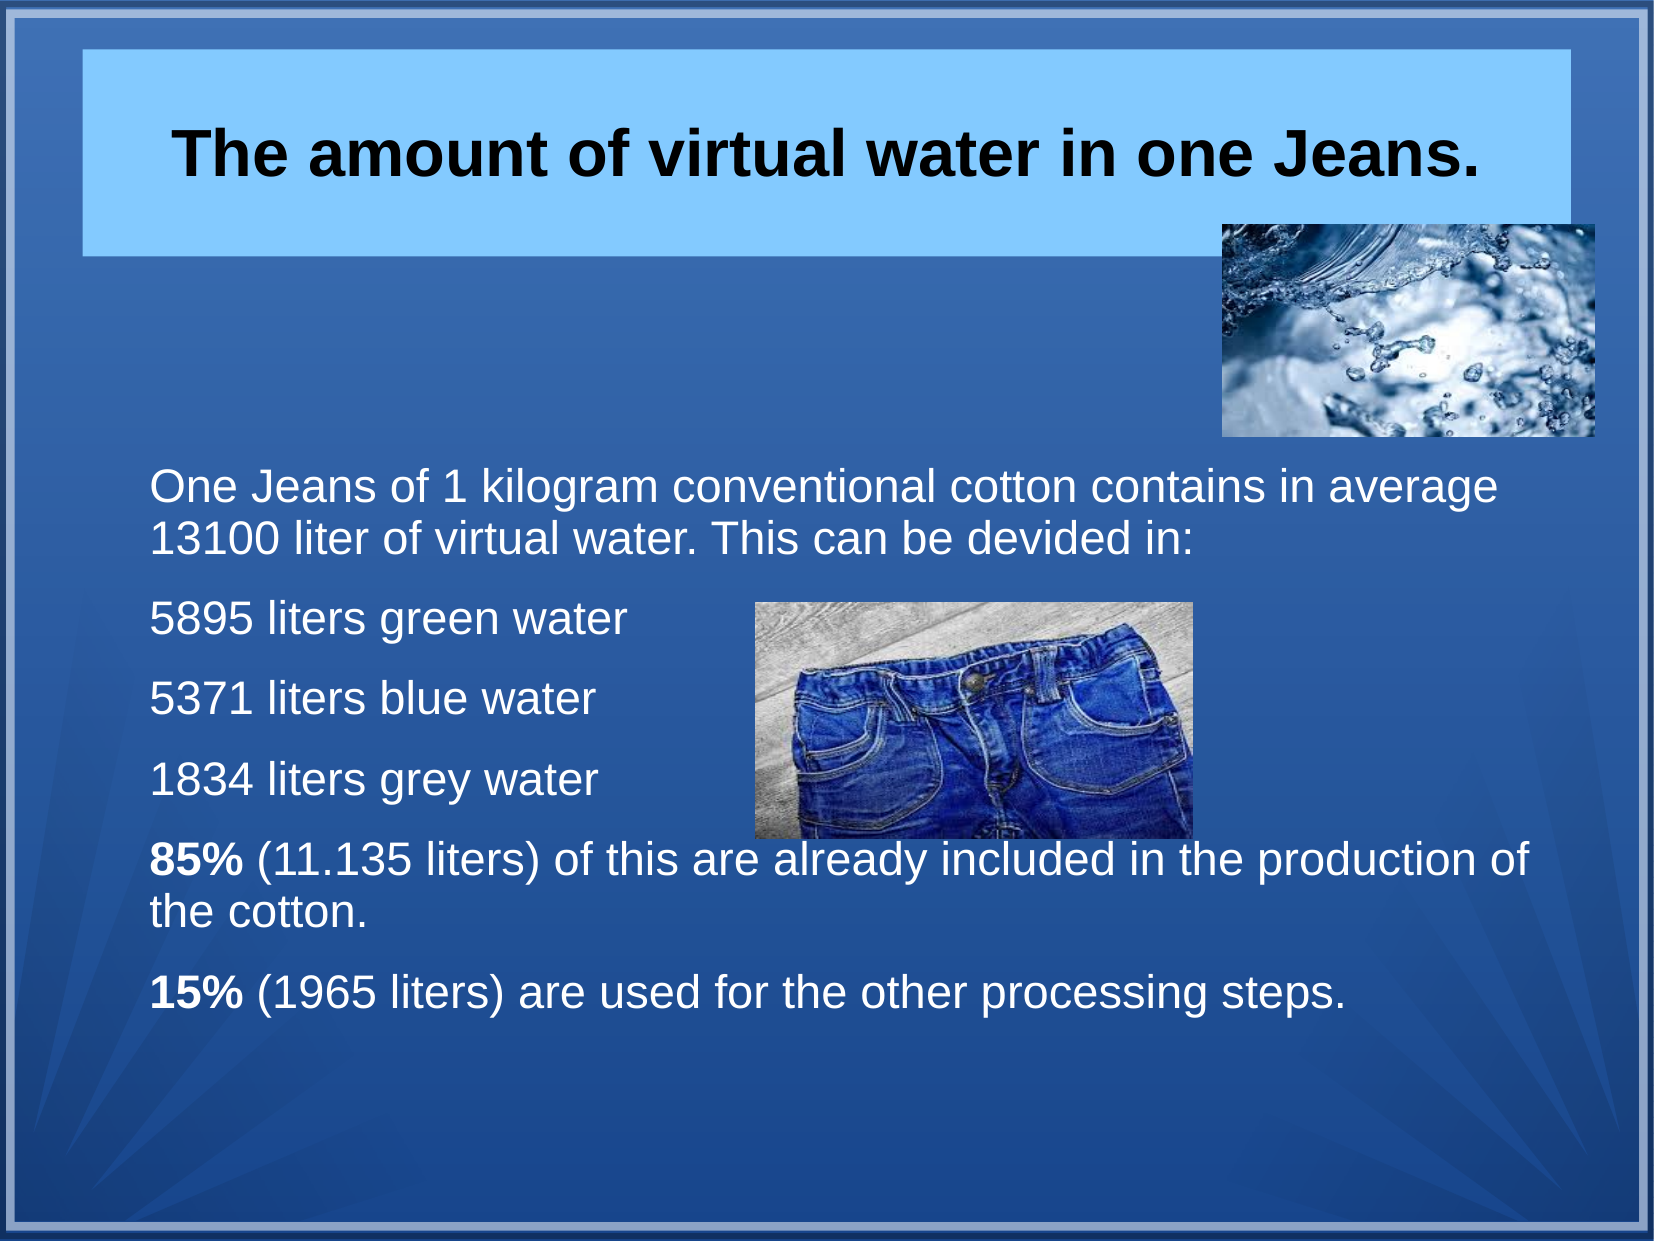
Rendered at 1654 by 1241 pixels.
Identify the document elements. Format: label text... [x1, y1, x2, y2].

picture [755, 602, 1193, 839]
picture [1222, 224, 1595, 438]
title The amount of virtual water in one Jeans. [82, 49, 1571, 257]
list One Jeans of 1 kilogram conventional cotton contains in average 13100 liter of virtual water. This can be devided in: 5895 liters green water 5371 liters blue water 1834 liters grey water 85% (11.135 liters) of this are already included in the production of the cotton. 15% (1965 liters) are used for the other processing steps. [82, 299, 1571, 1241]
